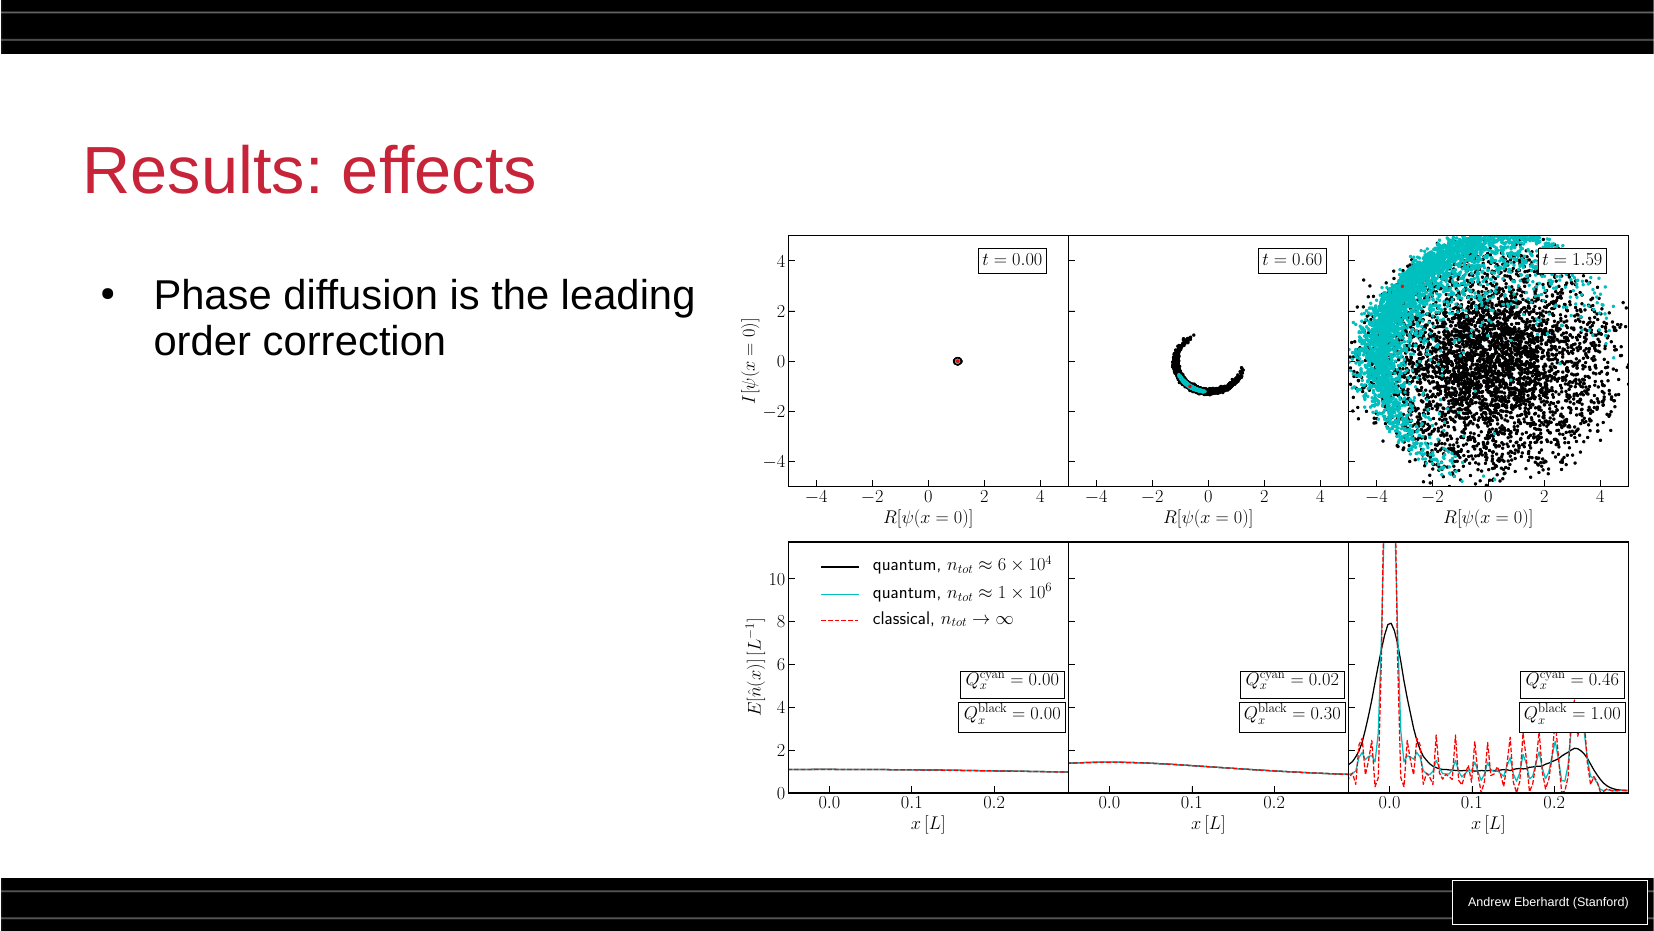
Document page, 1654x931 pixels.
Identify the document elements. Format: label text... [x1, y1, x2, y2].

picture [735, 230, 1636, 841]
picture [1, 878, 1654, 931]
picture [1, 0, 1654, 54]
text_box Andrew Eberhardt (Stanford) [1452, 880, 1648, 925]
list Phase diffusion is the leading order correction [82, 271, 721, 851]
title Results: effects [82, 92, 1571, 249]
